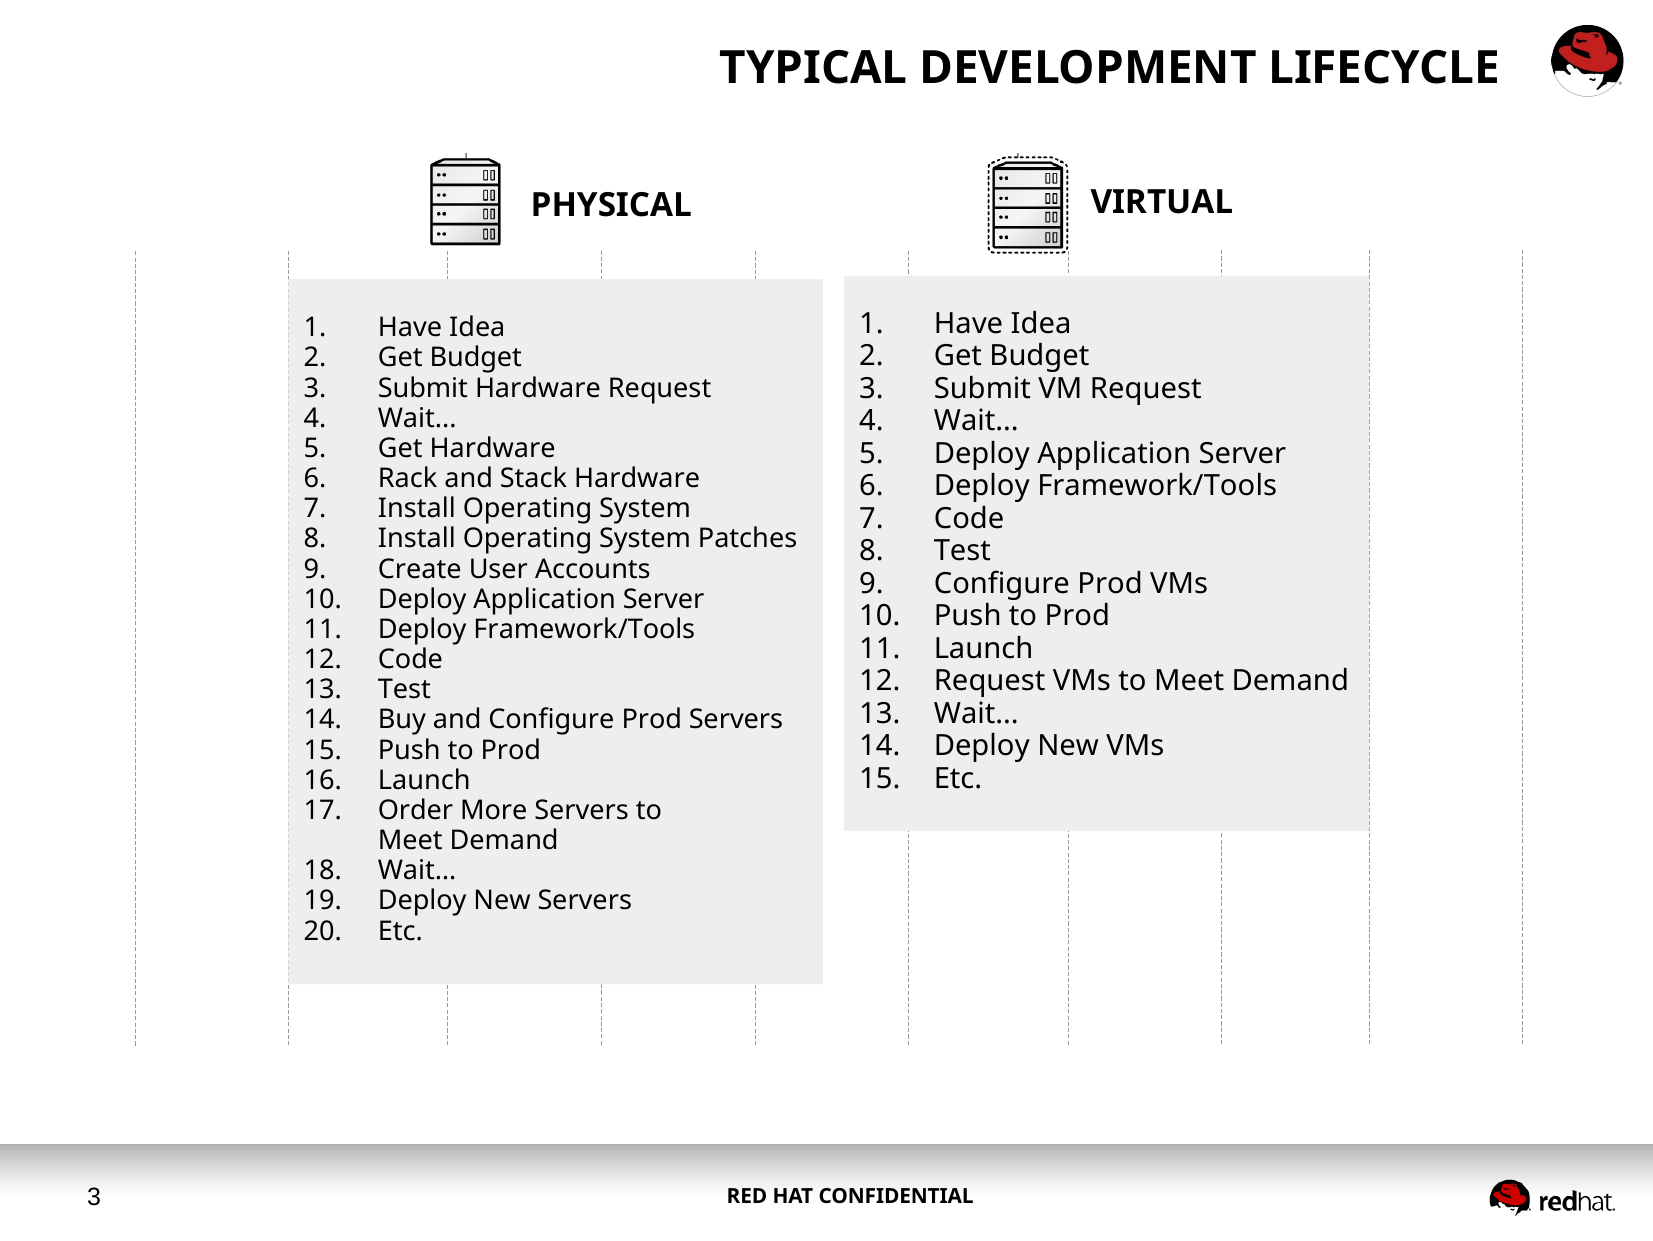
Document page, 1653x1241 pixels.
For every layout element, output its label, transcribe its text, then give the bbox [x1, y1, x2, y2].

text_box PHYSICAL [515, 181, 756, 231]
text_box Have Idea Get Budget Submit VM Request Wait... Deploy Application Server Deploy Framework/Tools Code Test Configure Prod VMs Push to Prod Launch Request VMs to Meet Demand Wait... Deploy New VMs Etc. [844, 275, 1370, 831]
text_box Have Idea Get Budget Submit Hardware Request Wait... Get Hardware Rack and Stack Hardware Install Operating System Install Operating System Patches Create User Accounts Deploy Application Server Deploy Framework/Tools Code Test Buy and Configure Prod Servers Push to Prod Launch Order More Servers to Meet Demand Wait… Deploy New Servers Etc. [288, 279, 823, 985]
picture [0, 1144, 1653, 1241]
title TYPICAL DEVELOPMENT LIFECYCLE [75, 36, 1501, 95]
picture [409, 153, 522, 251]
picture [978, 153, 1077, 266]
picture [1551, 24, 1624, 97]
text_box VIRTUAL [1077, 179, 1316, 228]
